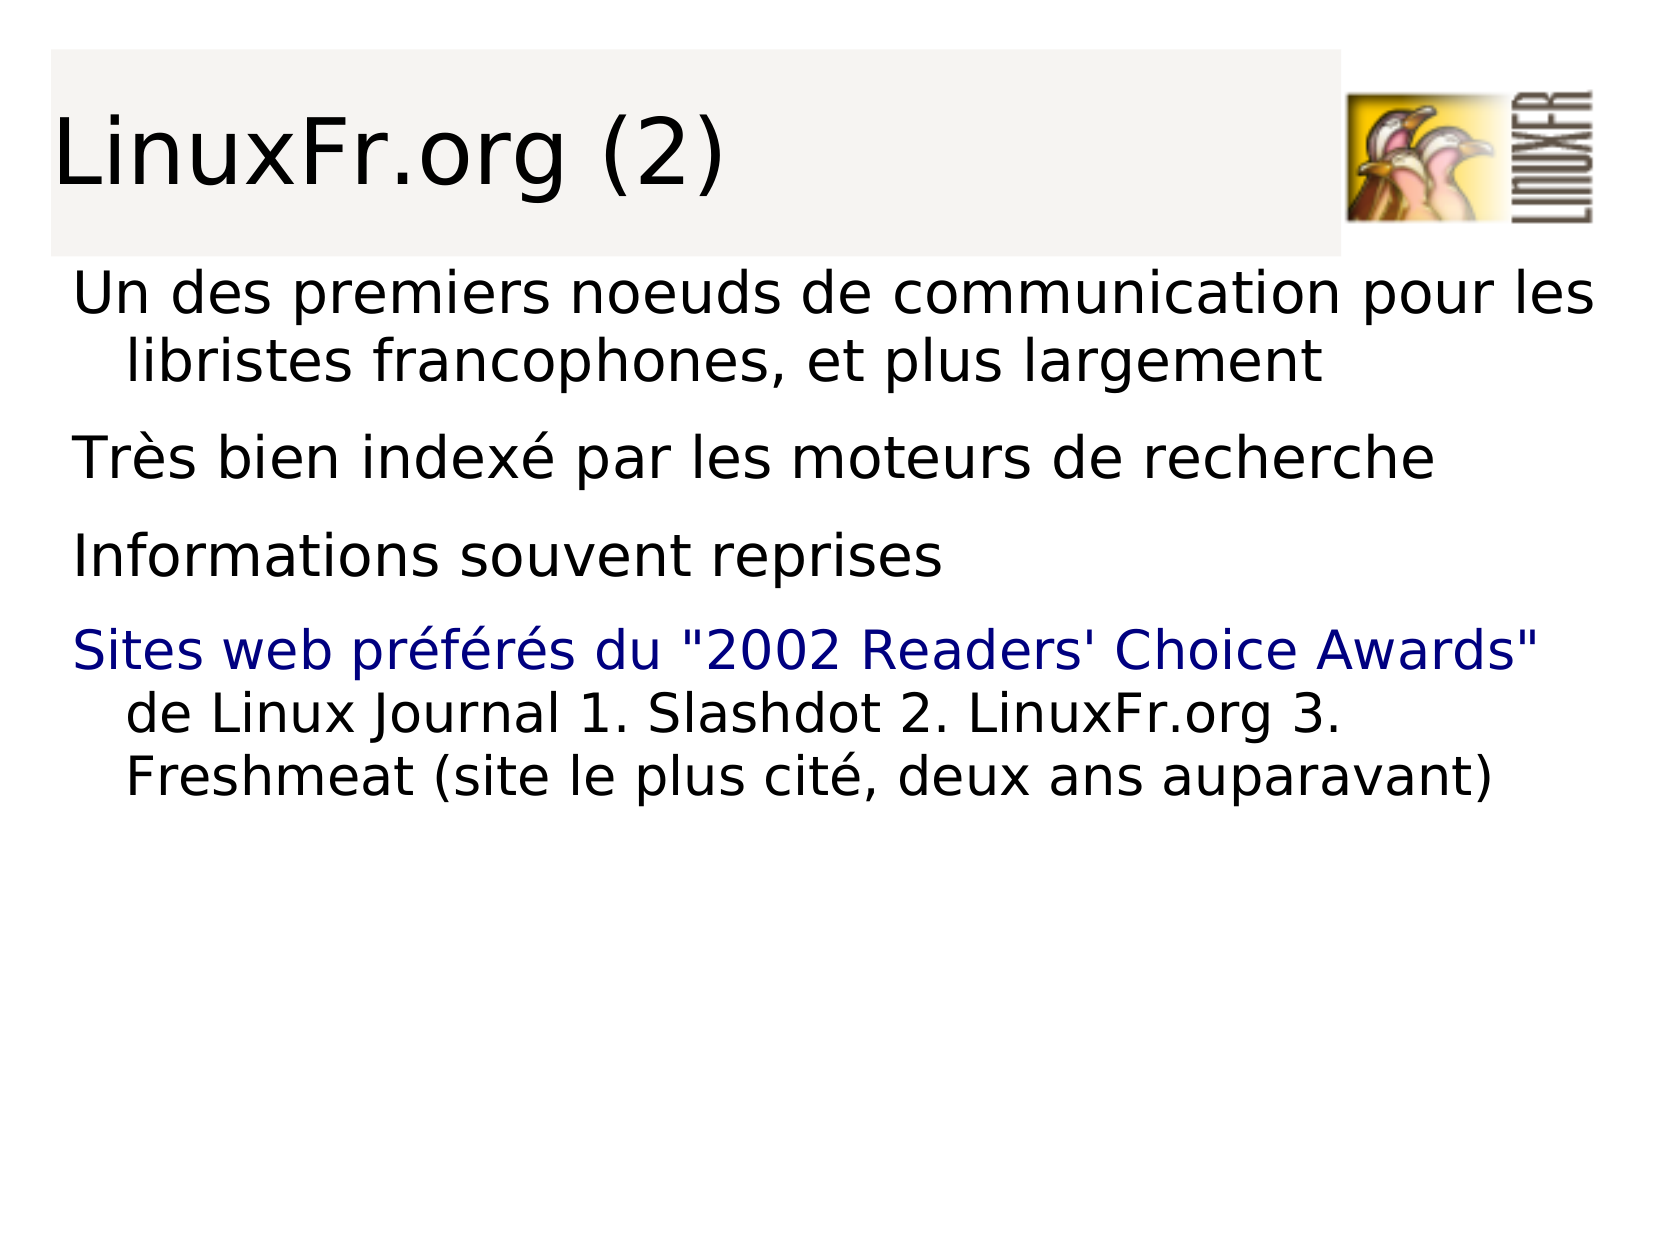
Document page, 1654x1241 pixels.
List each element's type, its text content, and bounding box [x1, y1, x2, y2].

picture [1342, 88, 1601, 229]
title LinuxFr.org (2) [51, 49, 1342, 257]
list Un des premiers noeuds de communication pour les libristes francophones, et plus largement Très bien indexé par les moteurs de recherche Informations souvent reprises Sites web préférés du "2002 Readers' Choice Awards" de Linux Journal 1. Slashdot 2. LinuxFr.org 3. Freshmeat (site le plus cité, deux ans auparavant) [54, 259, 1628, 1103]
